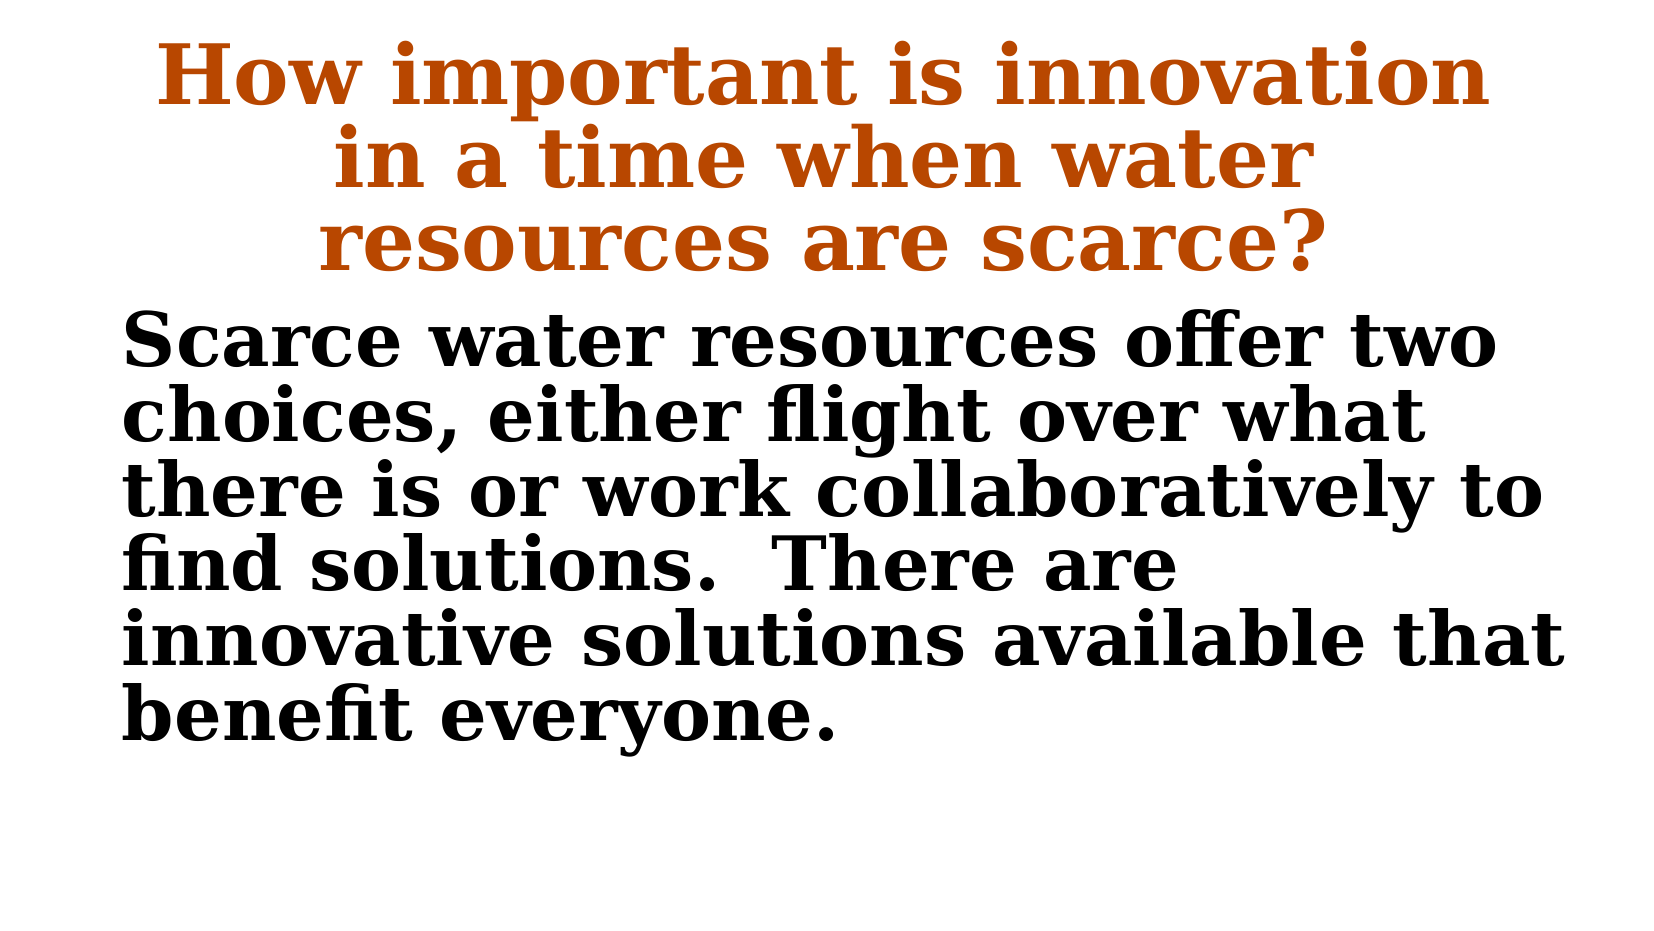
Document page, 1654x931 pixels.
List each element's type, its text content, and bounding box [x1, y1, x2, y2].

title How important is innovation in a time when water resources are scarce? [0, 29, 1648, 296]
list Scarce water resources offer two choices, either flight over what there is or work collaboratively to find solutions. There are innovative solutions available that benefit everyone. [23, 307, 1597, 847]
